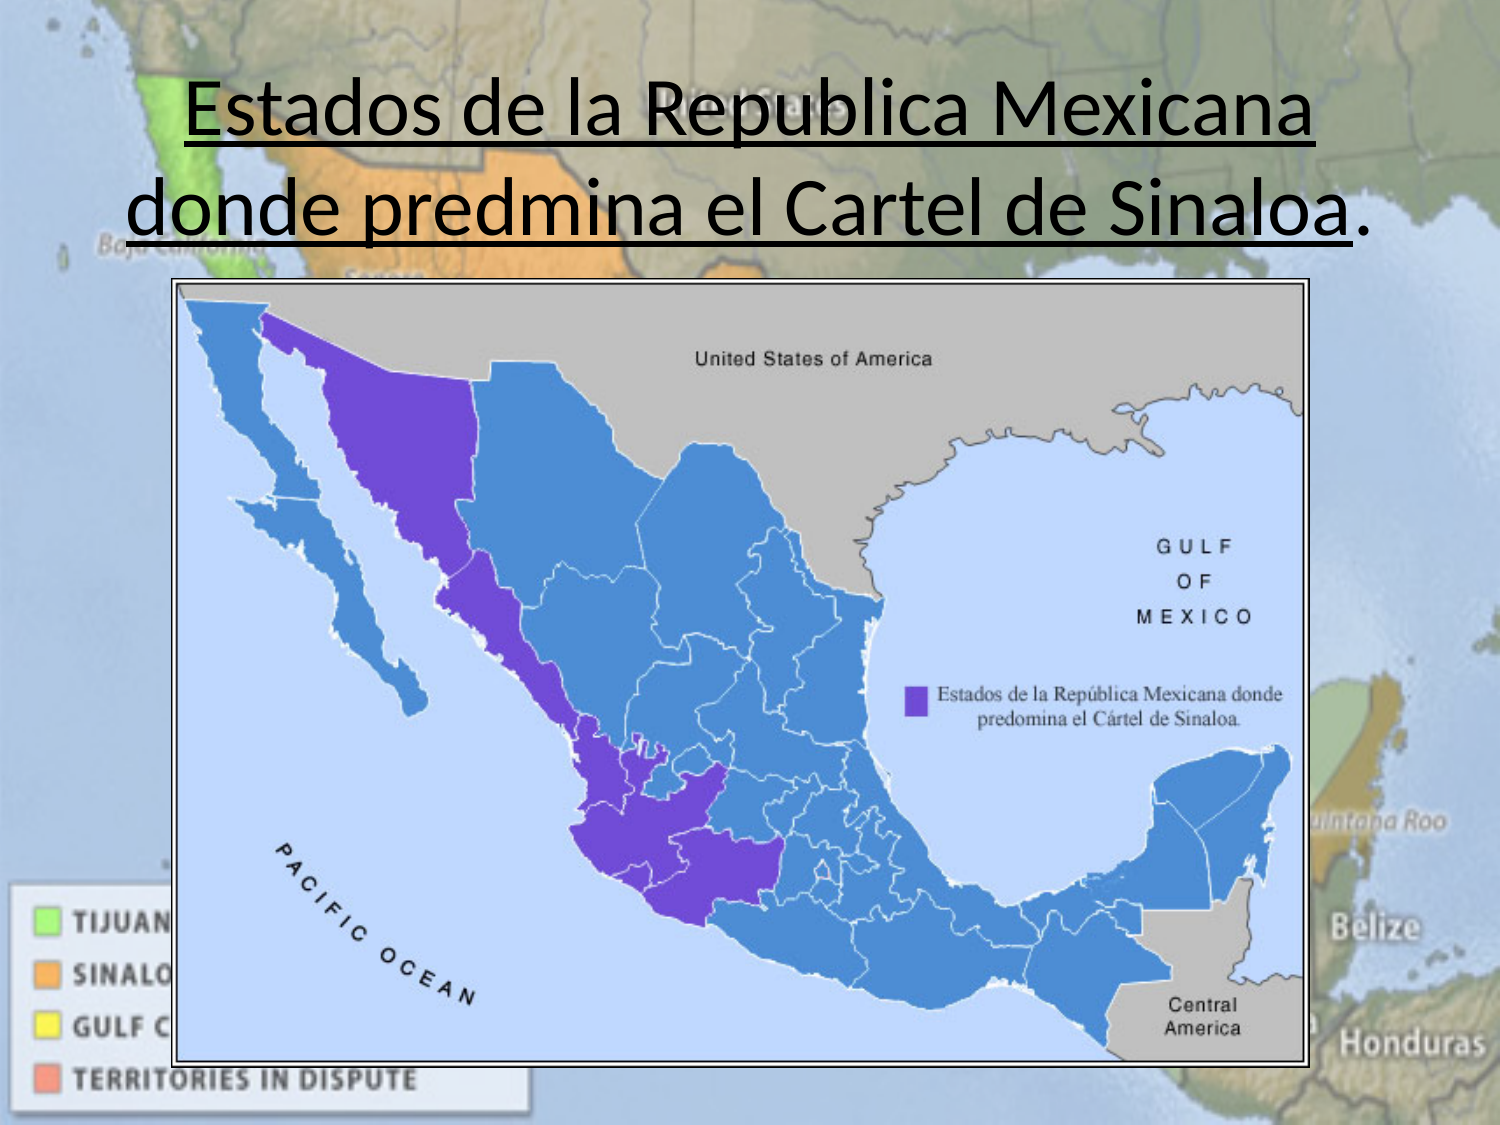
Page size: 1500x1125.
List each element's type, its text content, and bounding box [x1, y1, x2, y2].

picture [171, 278, 1310, 1068]
title Estados de la Republica Mexicana donde predmina el Cartel de Sinaloa. [75, 45, 1426, 233]
